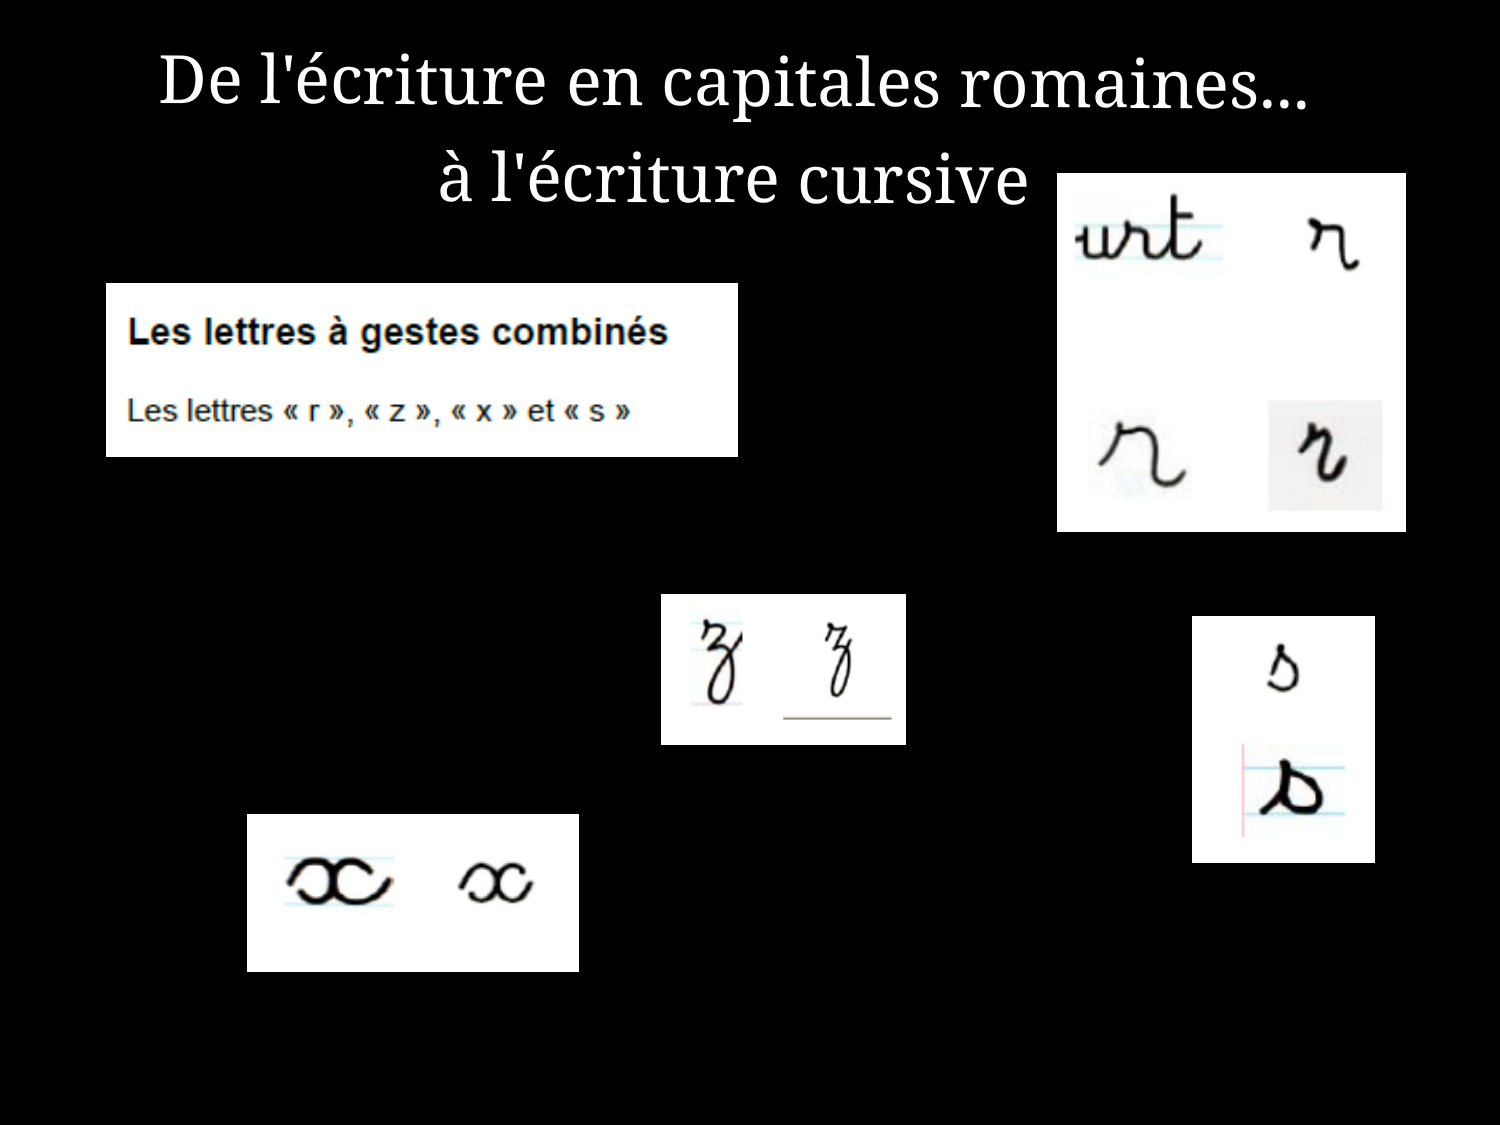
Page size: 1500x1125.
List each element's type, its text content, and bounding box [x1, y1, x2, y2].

picture [106, 283, 738, 457]
picture [247, 814, 579, 972]
picture [1057, 173, 1406, 532]
picture [1192, 616, 1375, 863]
picture [661, 594, 906, 745]
text_box De l'écriture en capitales romaines... à l'écriture cursive [5, 27, 1464, 238]
